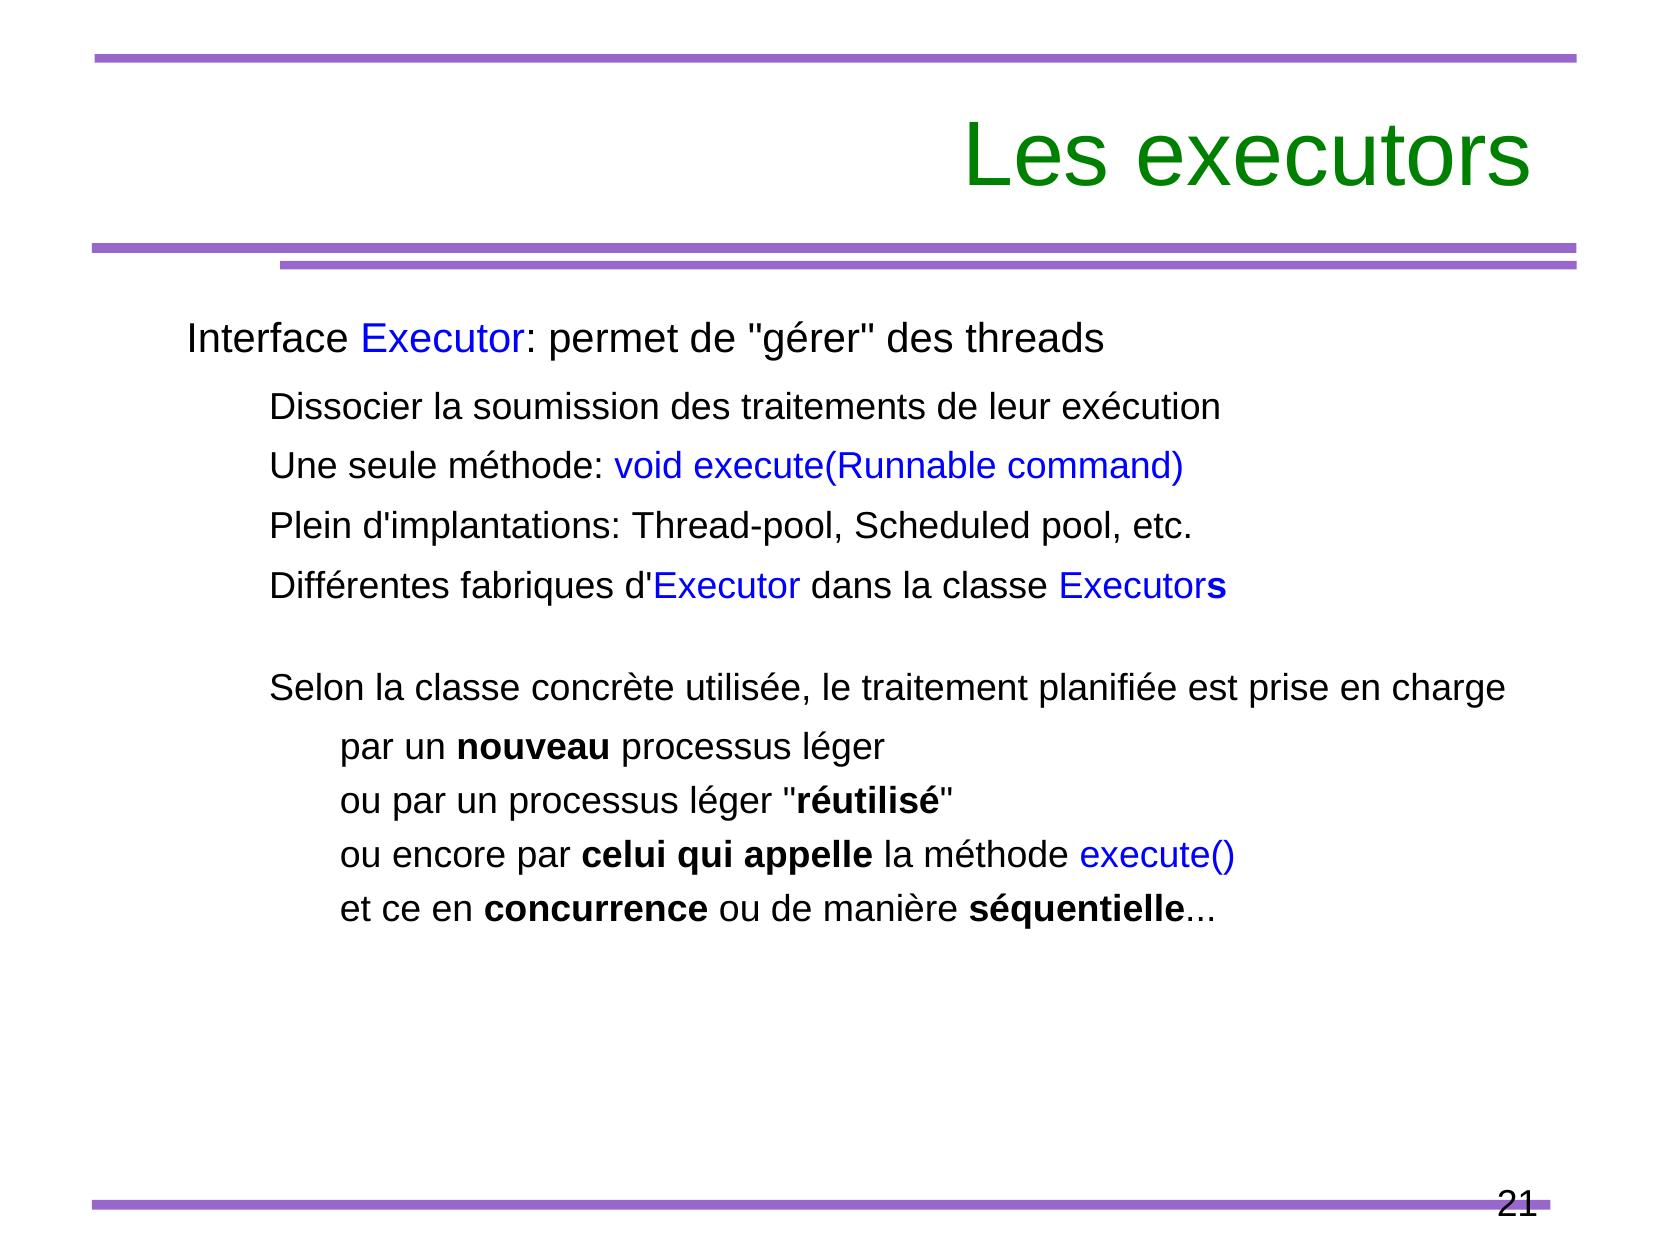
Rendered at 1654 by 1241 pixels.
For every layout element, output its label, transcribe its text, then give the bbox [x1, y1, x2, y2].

title Les executors [121, 49, 1534, 257]
list Interface Executor: permet de "gérer" des threads Dissocier la soumission des traitements de leur exécution Une seule méthode: void execute(Runnable command) Plein d'implantations: Thread-pool, Scheduled pool, etc. Différentes fabriques d'Executor dans la classe Executors Selon la classe concrète utilisée, le traitement planifiée est prise en charge par un nouveau processus léger ou par un processus léger "réutilisé" ou encore par celui qui appelle la méthode execute() et ce en concurrence ou de manière séquentielle... [92, 315, 1563, 1089]
